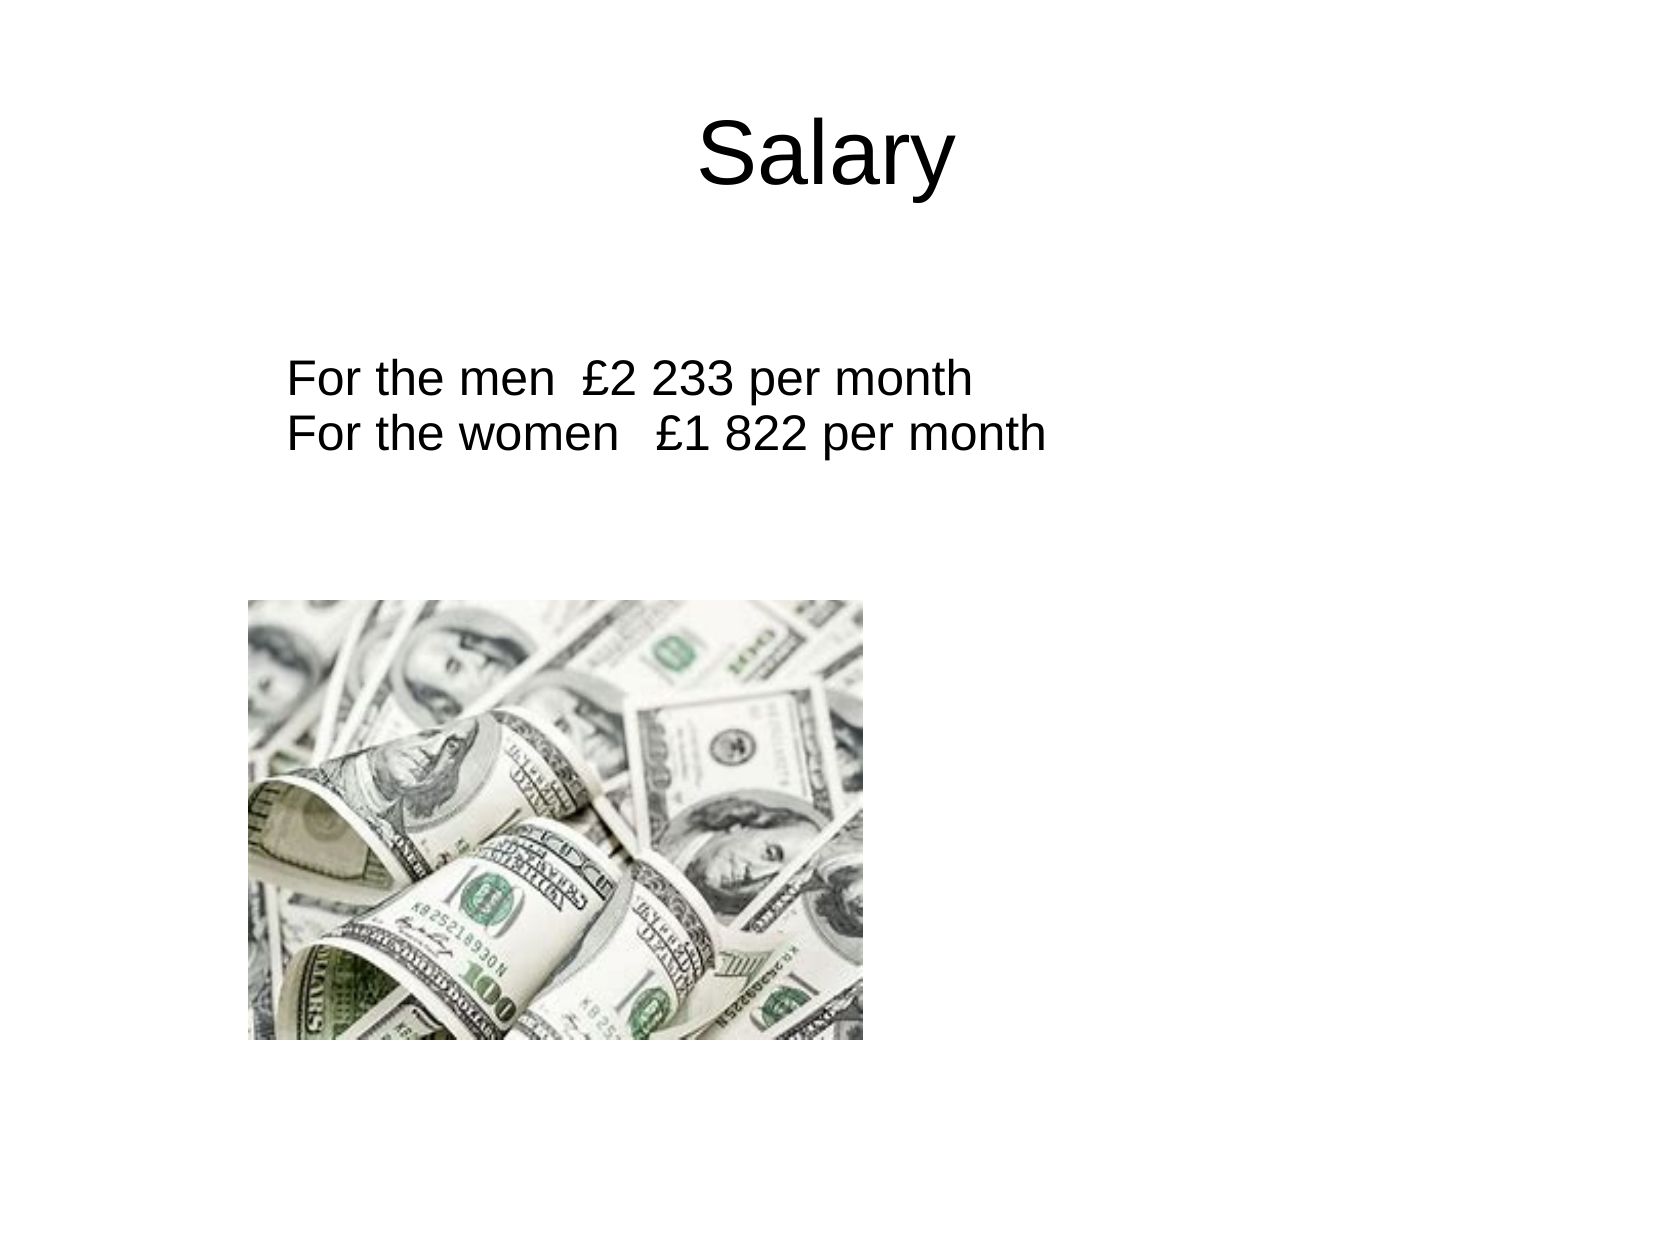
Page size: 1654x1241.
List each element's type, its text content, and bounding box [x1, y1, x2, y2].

title Salary [82, 49, 1571, 257]
picture [248, 600, 863, 1040]
text_box For the men £2 233 per month For the women £1 822 per month [271, 342, 1312, 469]
